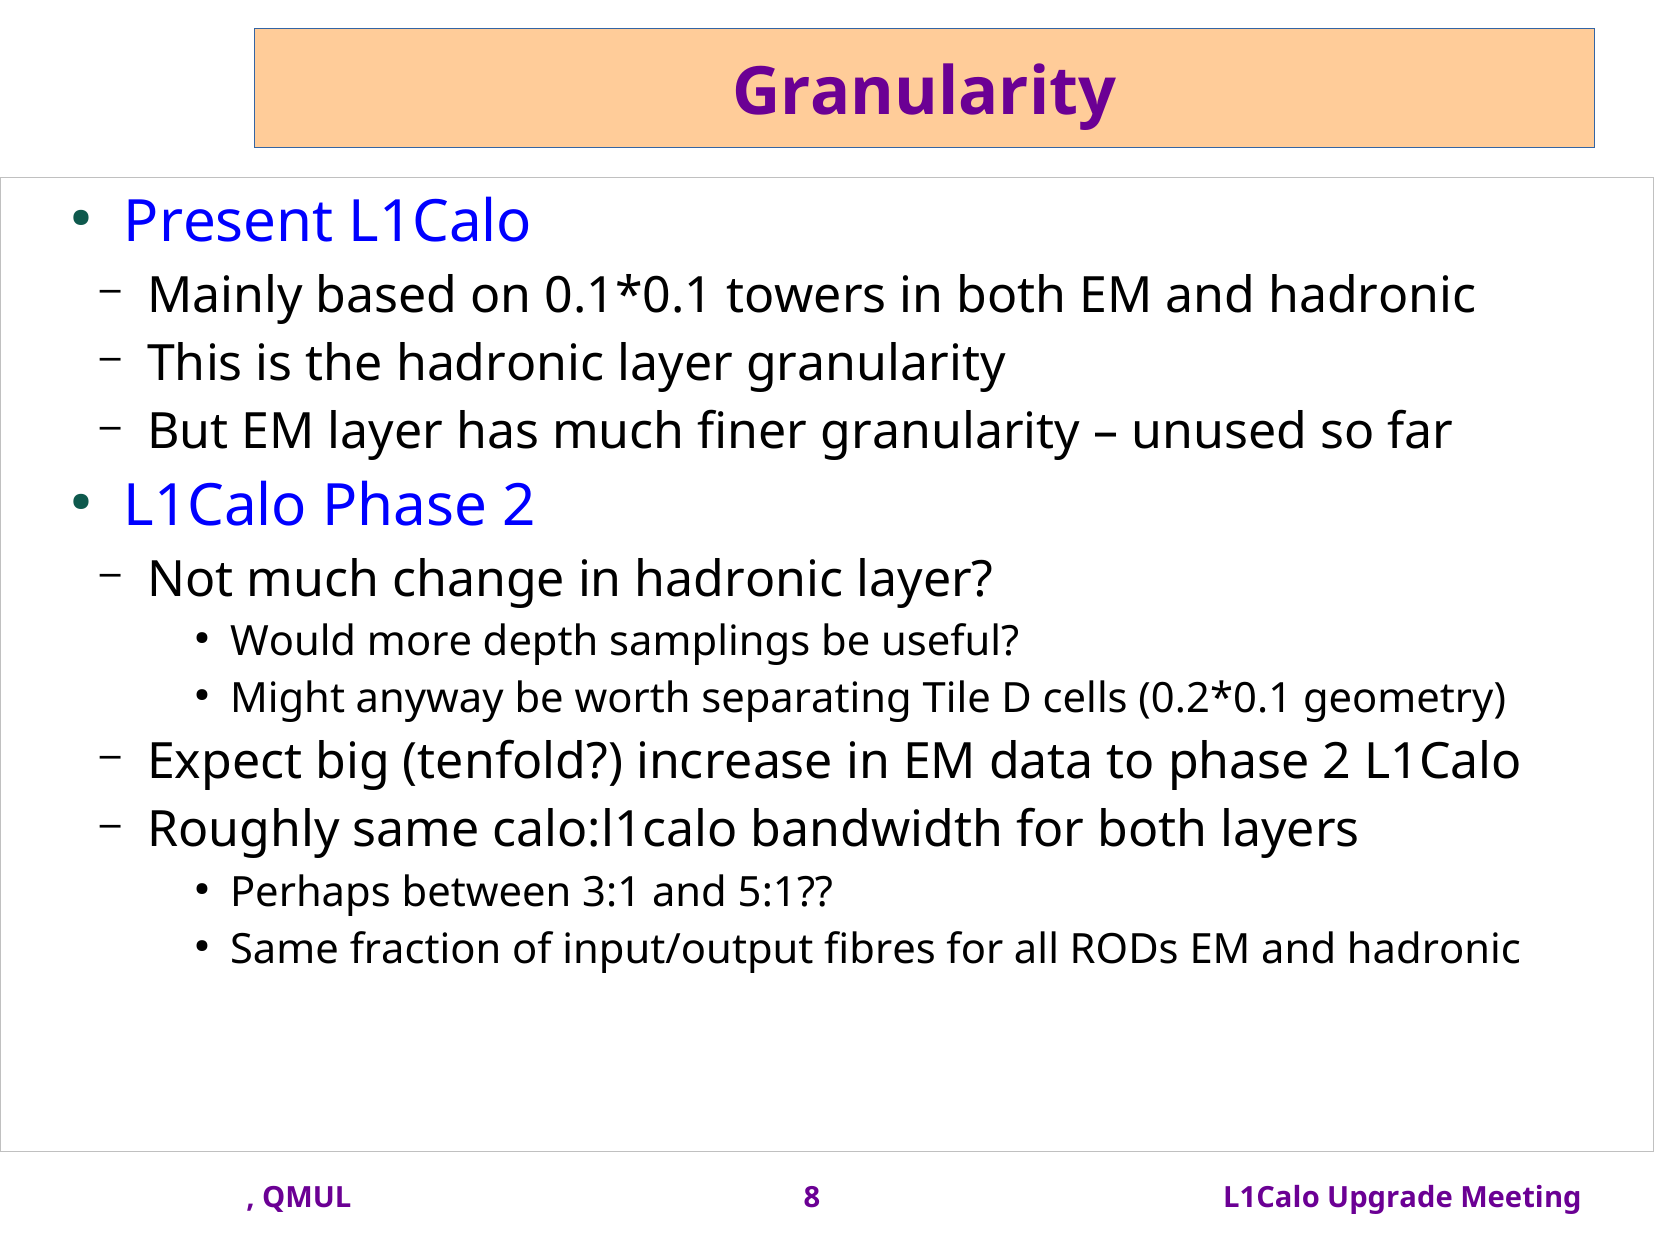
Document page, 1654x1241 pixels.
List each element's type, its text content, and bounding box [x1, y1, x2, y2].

title Granularity [254, 28, 1595, 148]
list Present L1Calo Mainly based on 0.1*0.1 towers in both EM and hadronic This is the hadronic layer granularity But EM layer has much finer granularity – unused so far L1Calo Phase 2 Not much change in hadronic layer? Would more depth samplings be useful? Might anyway be worth separating Tile D cells (0.2*0.1 geometry) Expect big (tenfold?) increase in EM data to phase 2 L1Calo Roughly same calo:l1calo bandwidth for both layers Perhaps between 3:1 and 5:1?? Same fraction of input/output fibres for all RODs EM and hadronic [52, 179, 1598, 1152]
